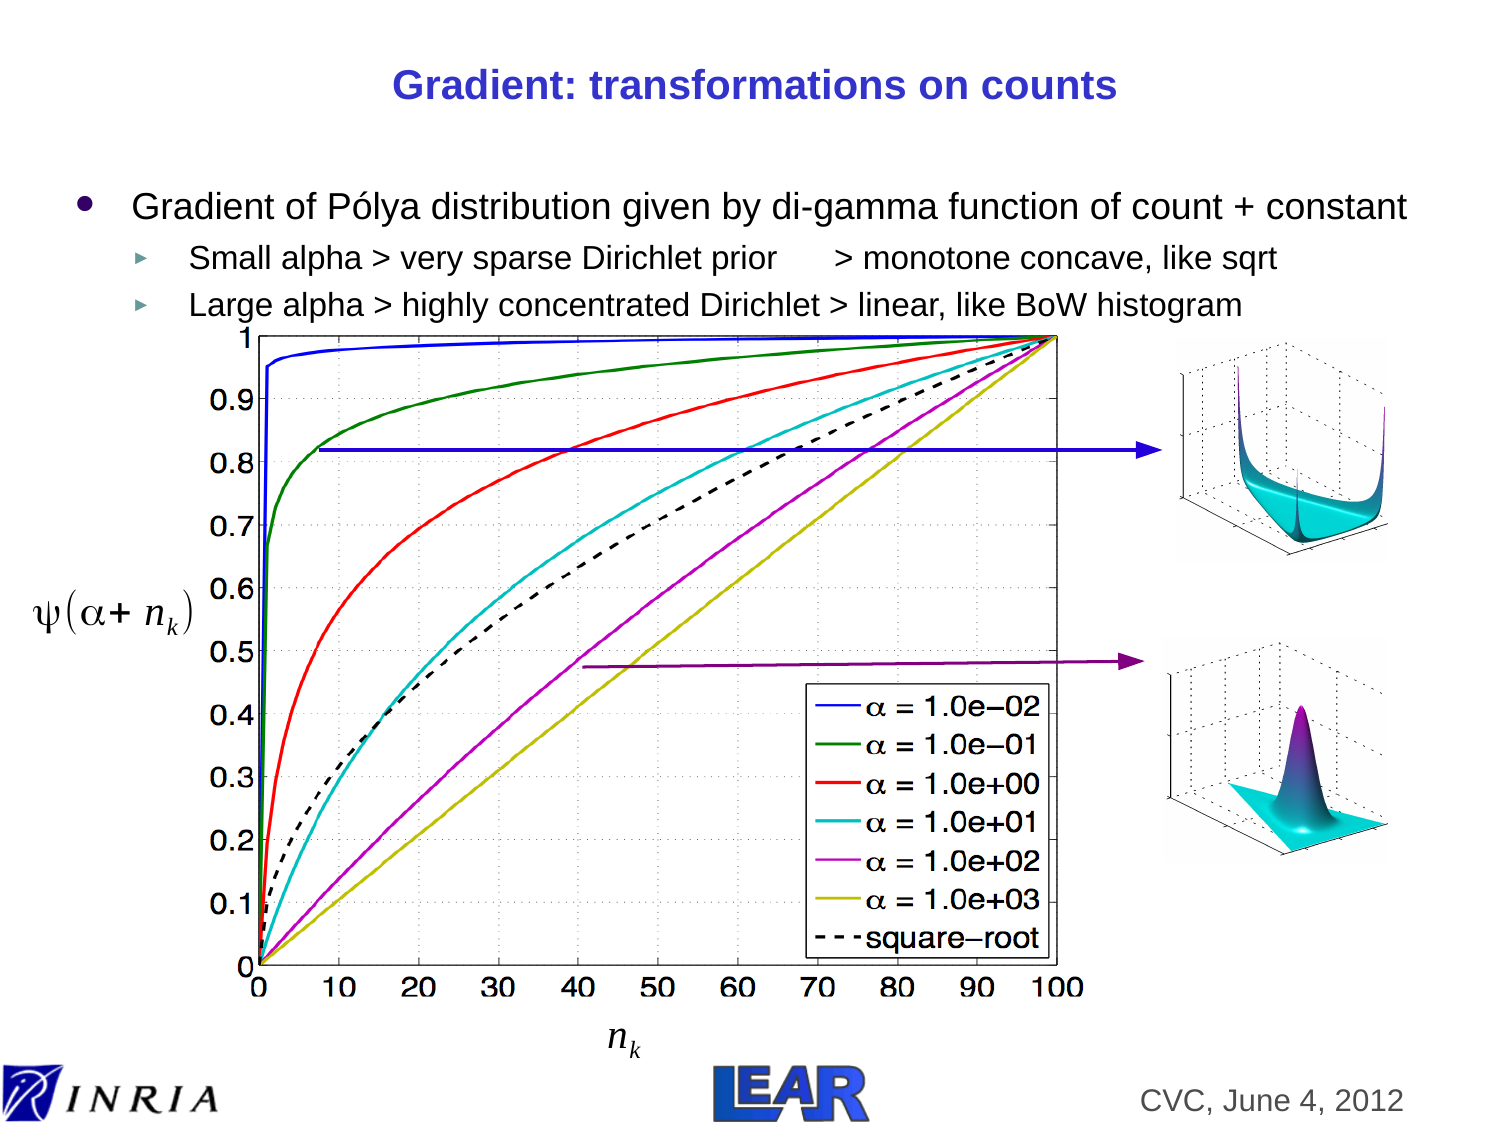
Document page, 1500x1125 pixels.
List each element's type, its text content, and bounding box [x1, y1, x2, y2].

title Gradient: transformations on counts [51, 46, 1459, 123]
list Gradient of Pólya distribution given by di-gamma function of count + constant Small alpha > very sparse Dirichlet prior > monotone concave, like sqrt Large alpha > highly concentrated Dirichlet > linear, like BoW histogram [75, 186, 1426, 1046]
picture [0, 1050, 361, 1125]
chart [24, 587, 202, 641]
chart [600, 1012, 647, 1065]
picture [1175, 337, 1388, 563]
picture [709, 1063, 872, 1124]
picture [1162, 637, 1388, 863]
